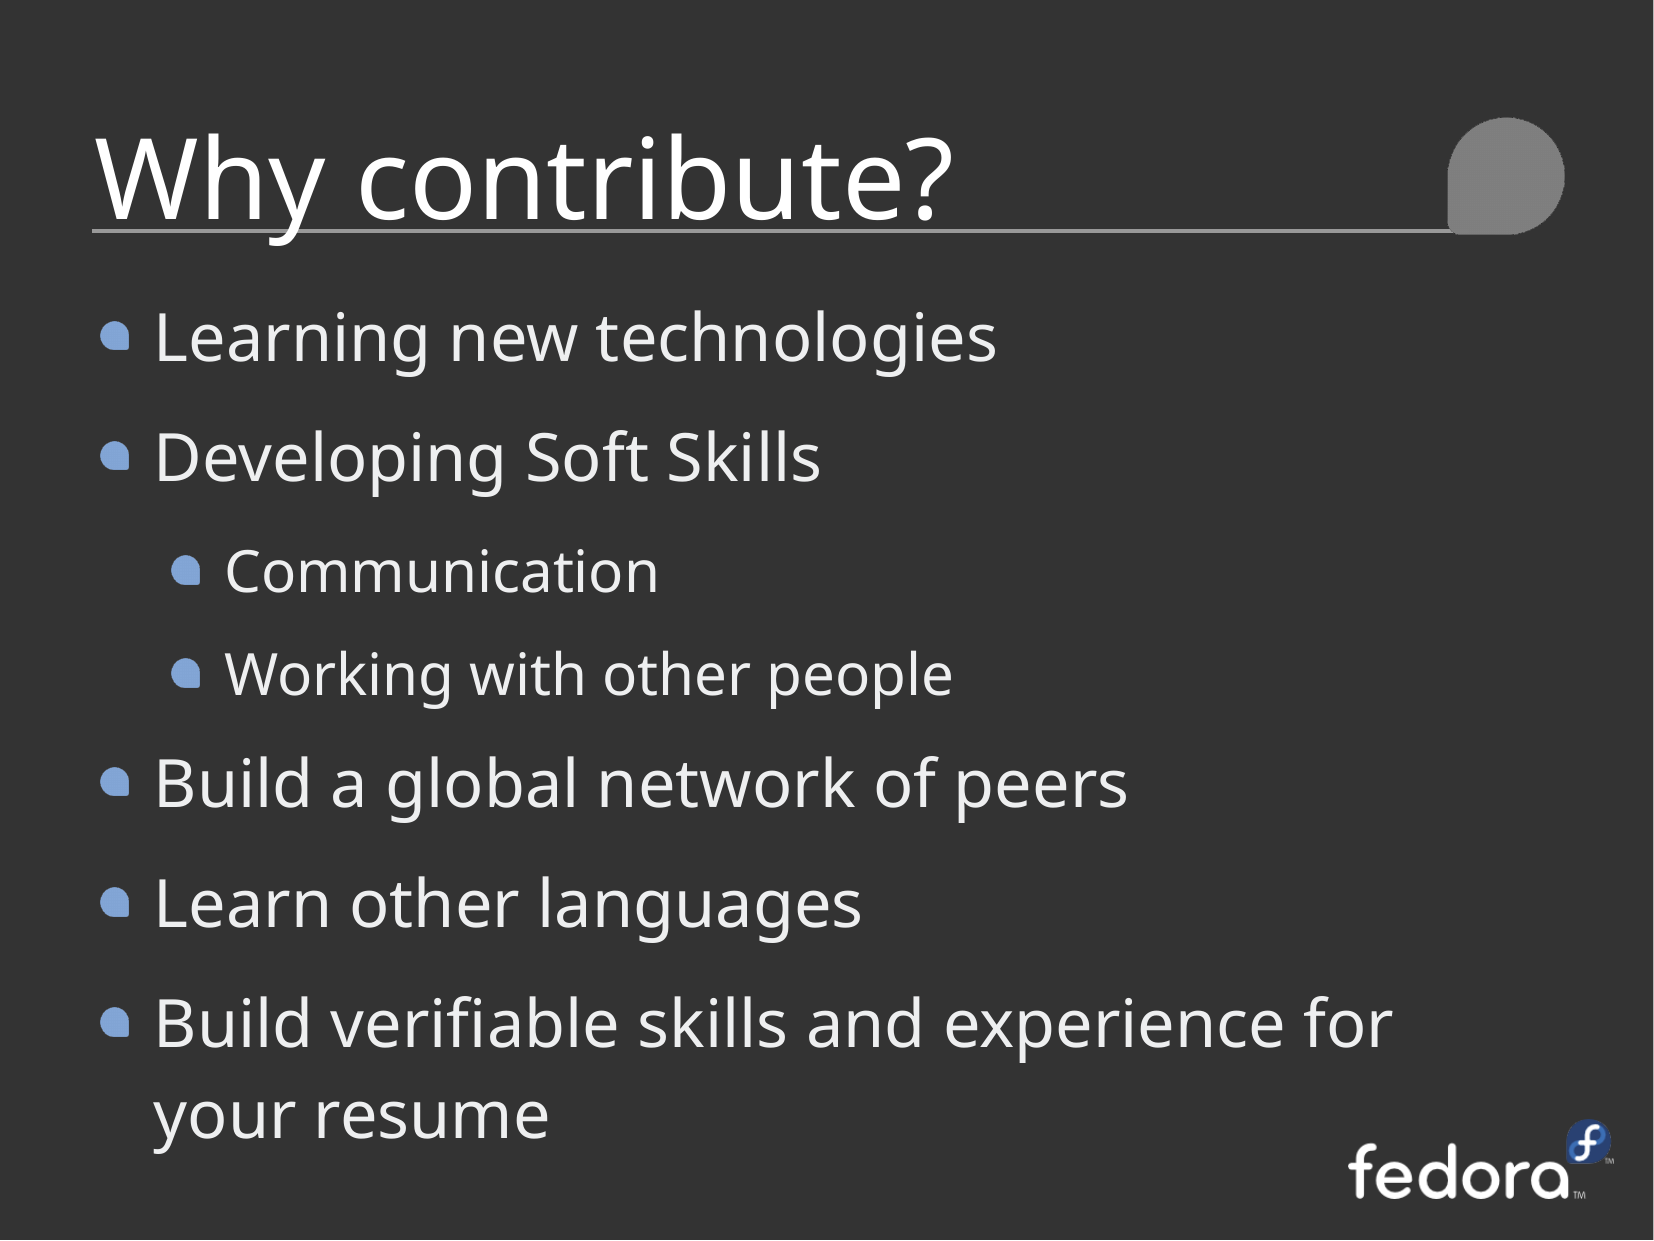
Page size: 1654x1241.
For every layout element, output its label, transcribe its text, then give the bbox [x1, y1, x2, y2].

picture [1348, 1119, 1614, 1199]
list Learning new technologies Developing Soft Skills Communication Working with other people Build a global network of peers Learn other languages Build verifiable skills and experience for your resume [82, 290, 1501, 1094]
picture [1447, 117, 1565, 235]
title Why contribute? [94, 100, 1426, 251]
